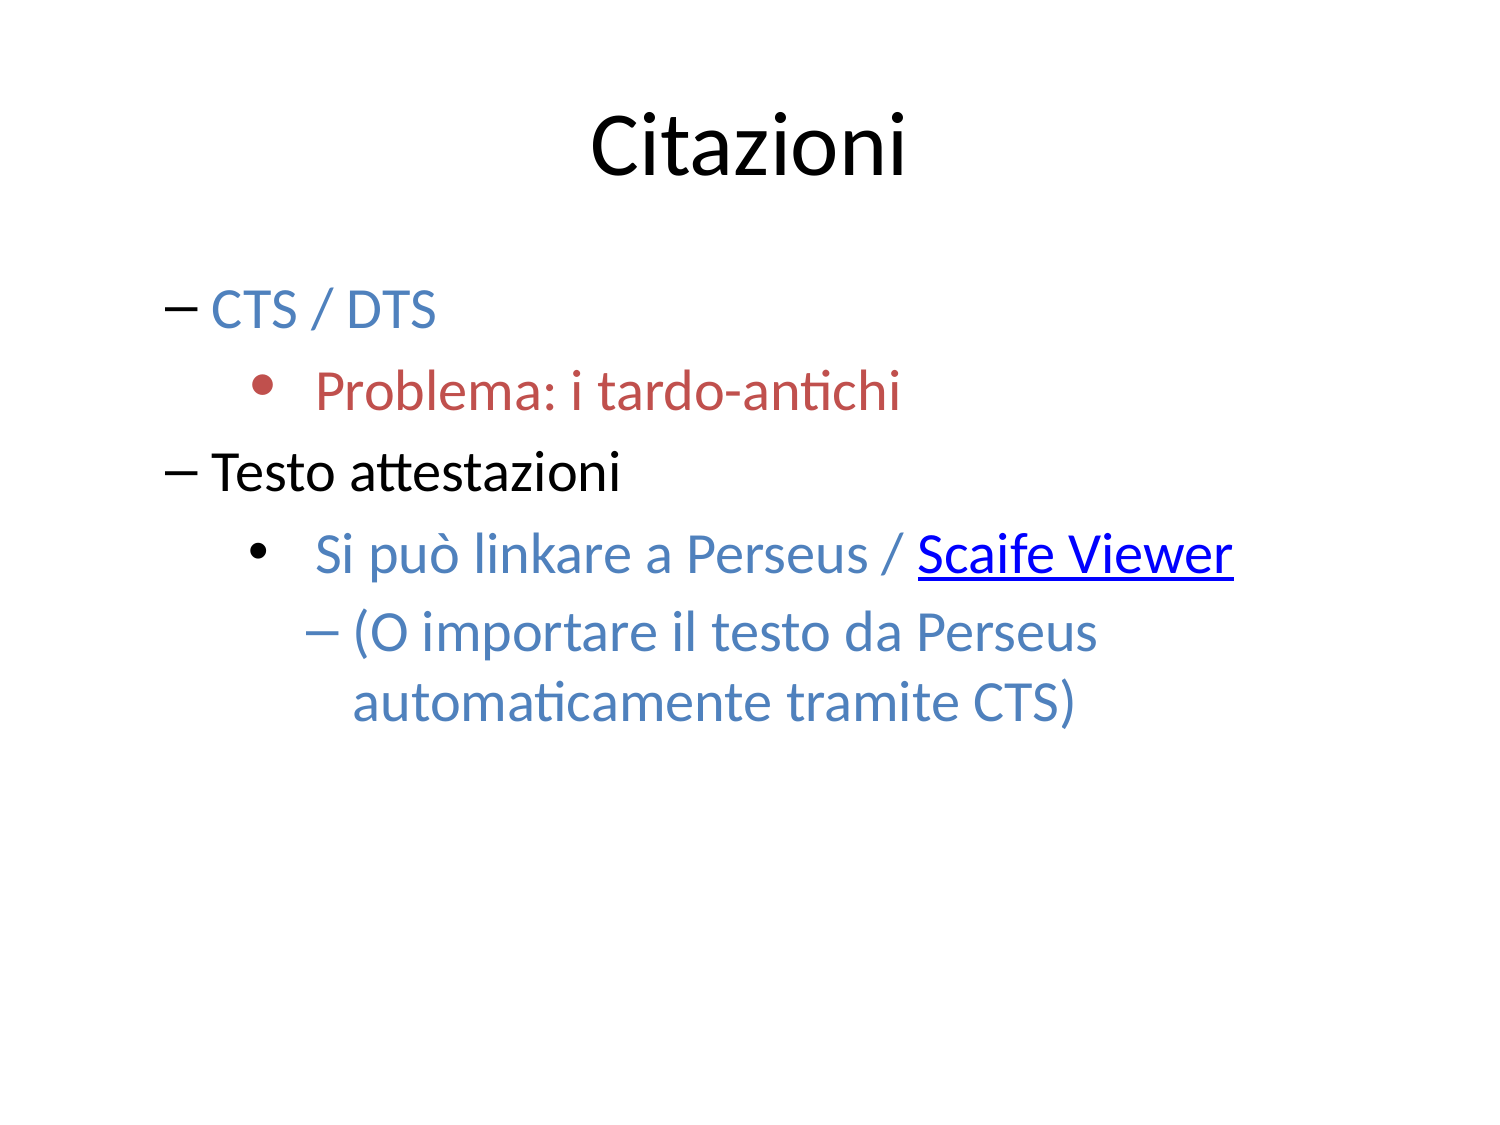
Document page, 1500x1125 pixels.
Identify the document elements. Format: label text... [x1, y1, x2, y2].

text_box CTS / DTS Problema: i tardo-antichi Testo attestazioni Si può linkare a Perseus / Scaife Viewer (O importare il testo da Perseus automaticamente tramite CTS) [75, 262, 1425, 1005]
text_box Citazioni [75, 45, 1425, 233]
